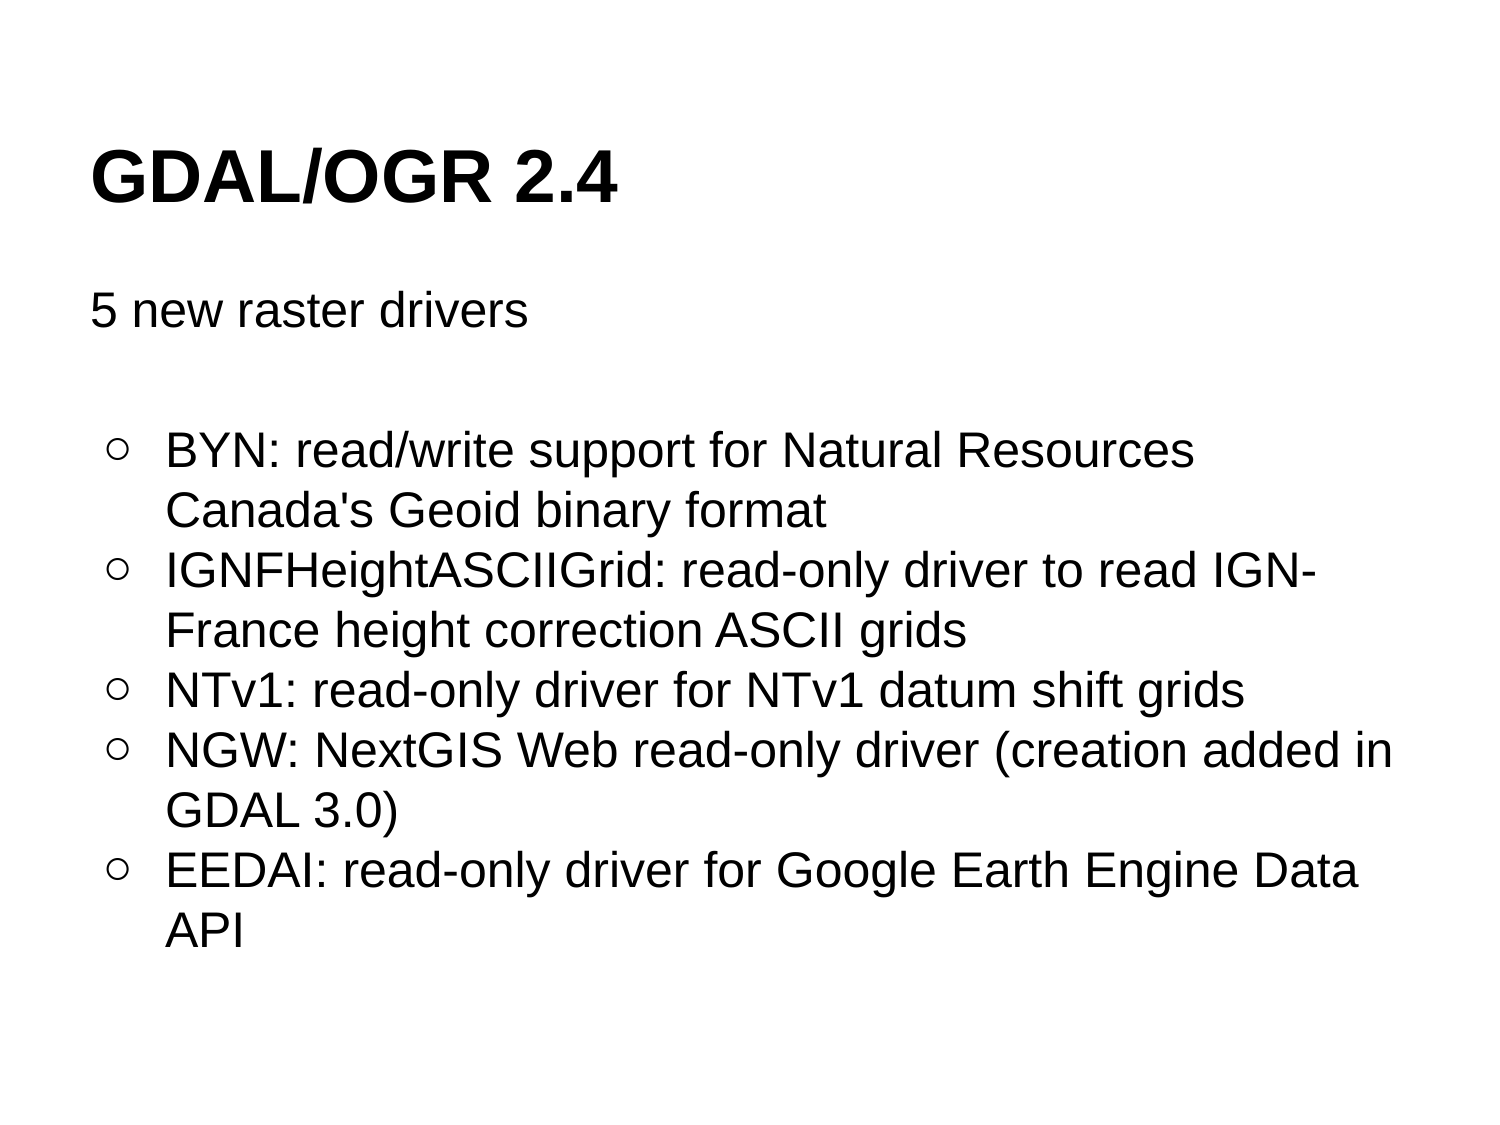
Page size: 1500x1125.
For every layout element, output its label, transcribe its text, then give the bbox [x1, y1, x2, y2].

title GDAL/OGR 2.4 [75, 45, 1425, 233]
list 5 new raster drivers BYN: read/write support for Natural Resources Canada's Geoid binary format IGNFHeightASCIIGrid: read-only driver to read IGN-France height correction ASCII grids NTv1: read-only driver for NTv1 datum shift grids NGW: NextGIS Web read-only driver (creation added in GDAL 3.0) EEDAI: read-only driver for Google Earth Engine Data API [75, 262, 1425, 1078]
